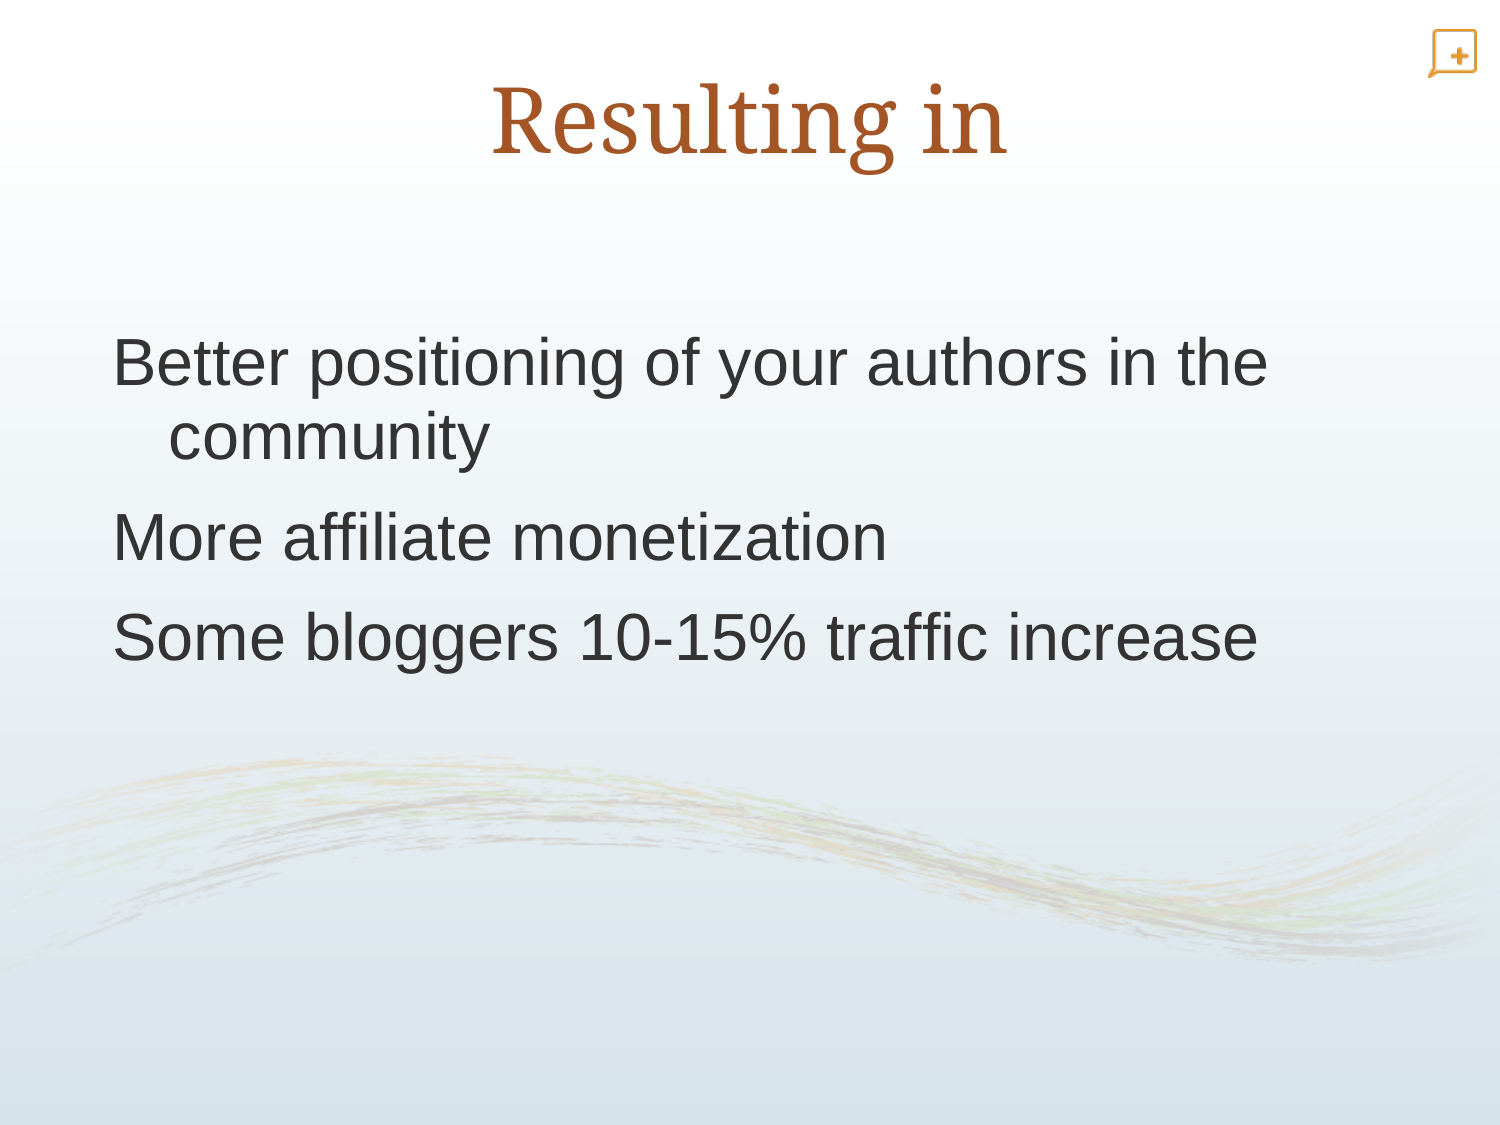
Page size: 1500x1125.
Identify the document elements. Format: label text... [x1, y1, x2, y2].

list Better positioning of your authors in the community More affiliate monetization Some bloggers 10-15% traffic increase [112, 324, 1388, 1034]
picture [0, 0, 1500, 1125]
title Resulting in [112, 0, 1388, 244]
